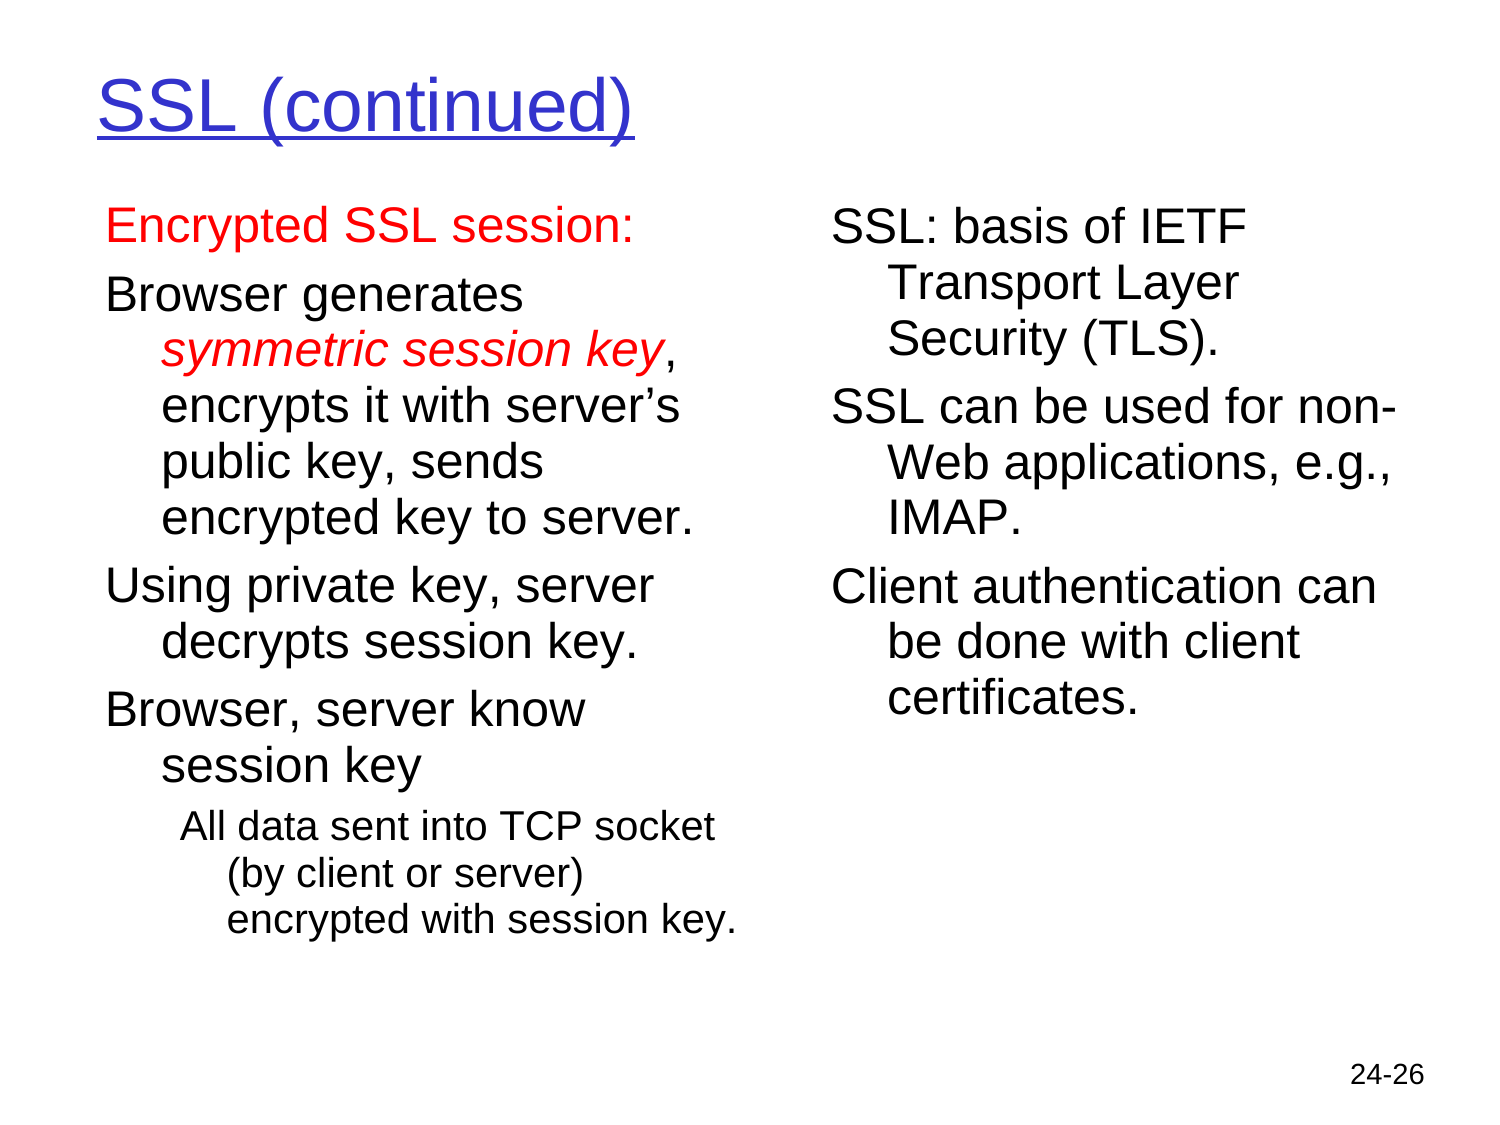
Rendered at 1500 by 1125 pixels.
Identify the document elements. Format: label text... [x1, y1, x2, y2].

list Encrypted SSL session: Browser generates symmetric session key, encrypts it with server’s public key, sends encrypted key to server. Using private key, server decrypts session key. Browser, server know session key All data sent into TCP socket (by client or server) encrypted with session key. [90, 190, 778, 953]
list SSL: basis of IETF Transport Layer Security (TLS). SSL can be used for non-Web applications, e.g., IMAP. Client authentication can be done with client certificates. [816, 190, 1442, 954]
title SSL (continued) [82, 32, 1358, 179]
